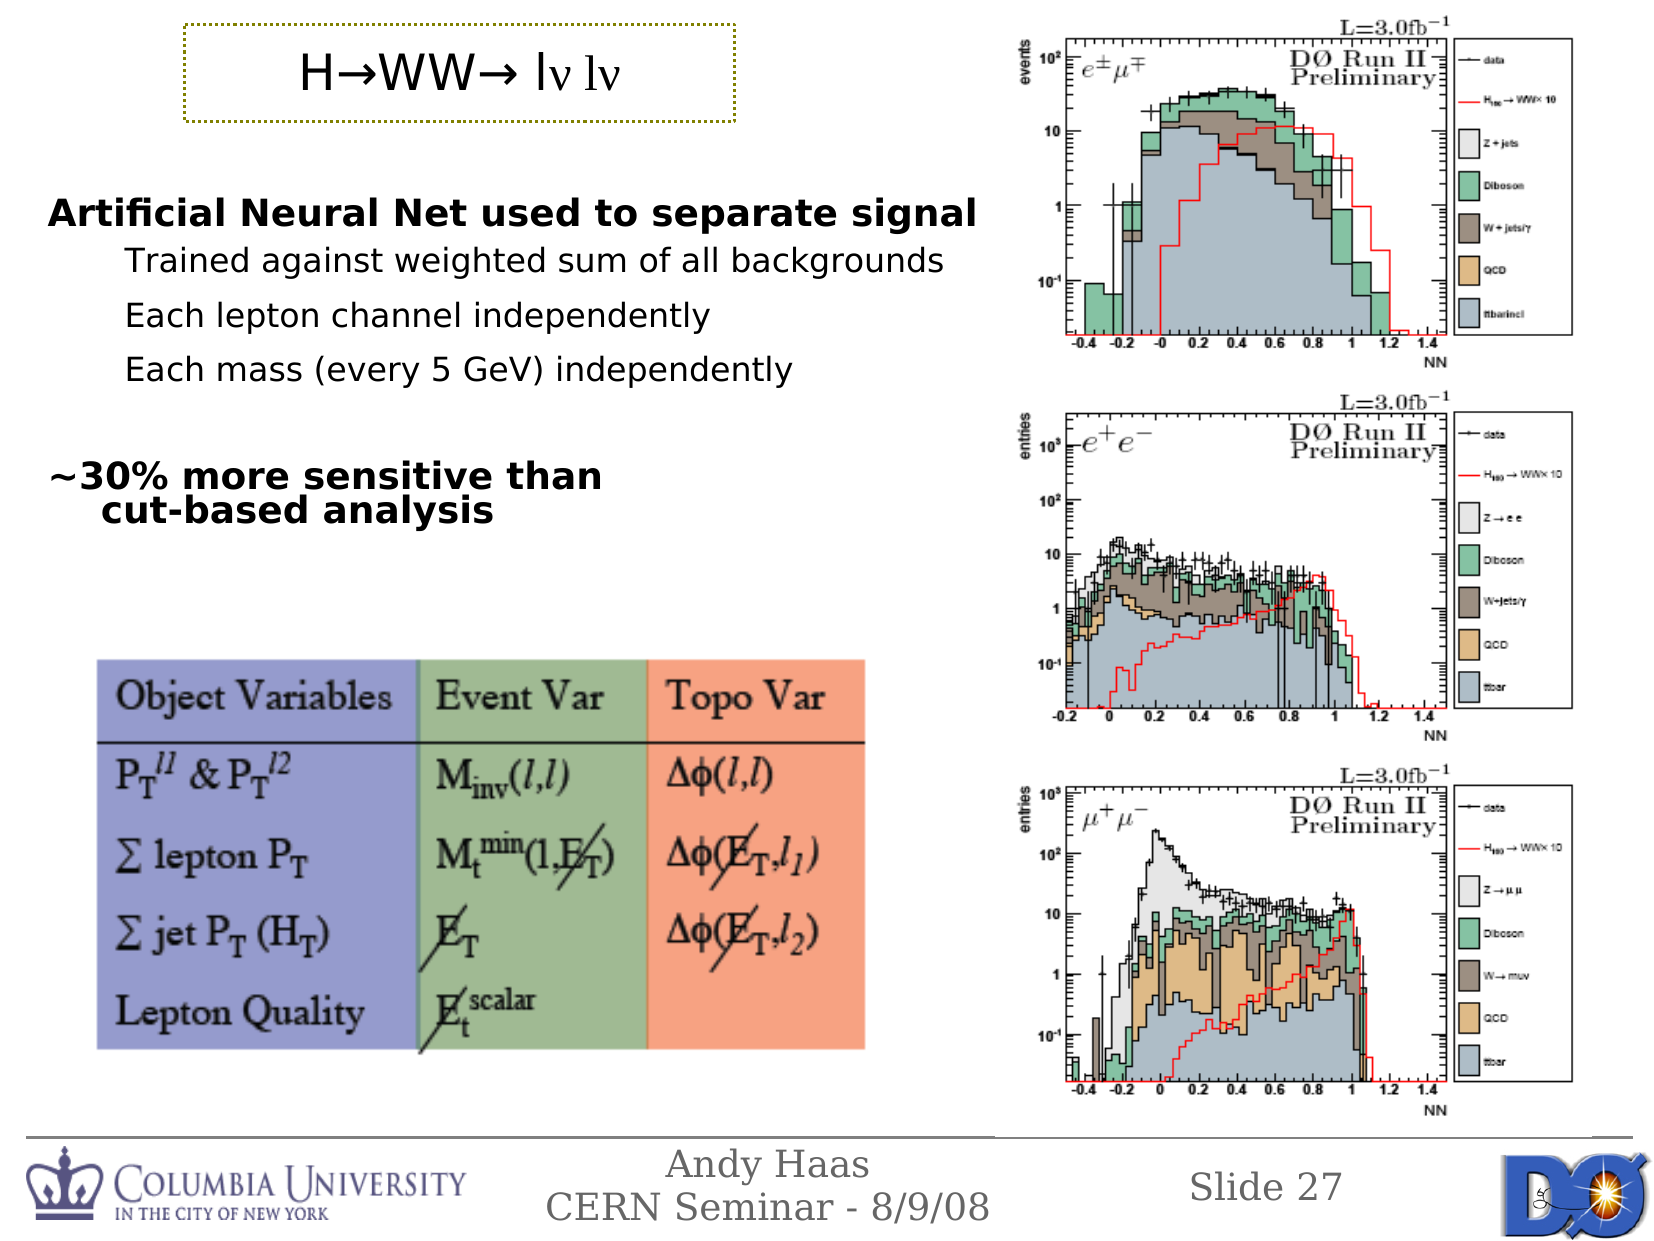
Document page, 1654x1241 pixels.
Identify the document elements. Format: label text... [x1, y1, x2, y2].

picture [995, 5, 1592, 1137]
picture [1497, 1149, 1654, 1241]
picture [86, 643, 882, 1070]
title H→WW→ lν lν [184, 24, 735, 122]
list Artificial Neural Net used to separate signal Trained against weighted sum of all backgrounds Each lepton channel independently Each mass (every 5 GeV) independently ~30% more sensitive than cut-based analysis [30, 140, 995, 653]
